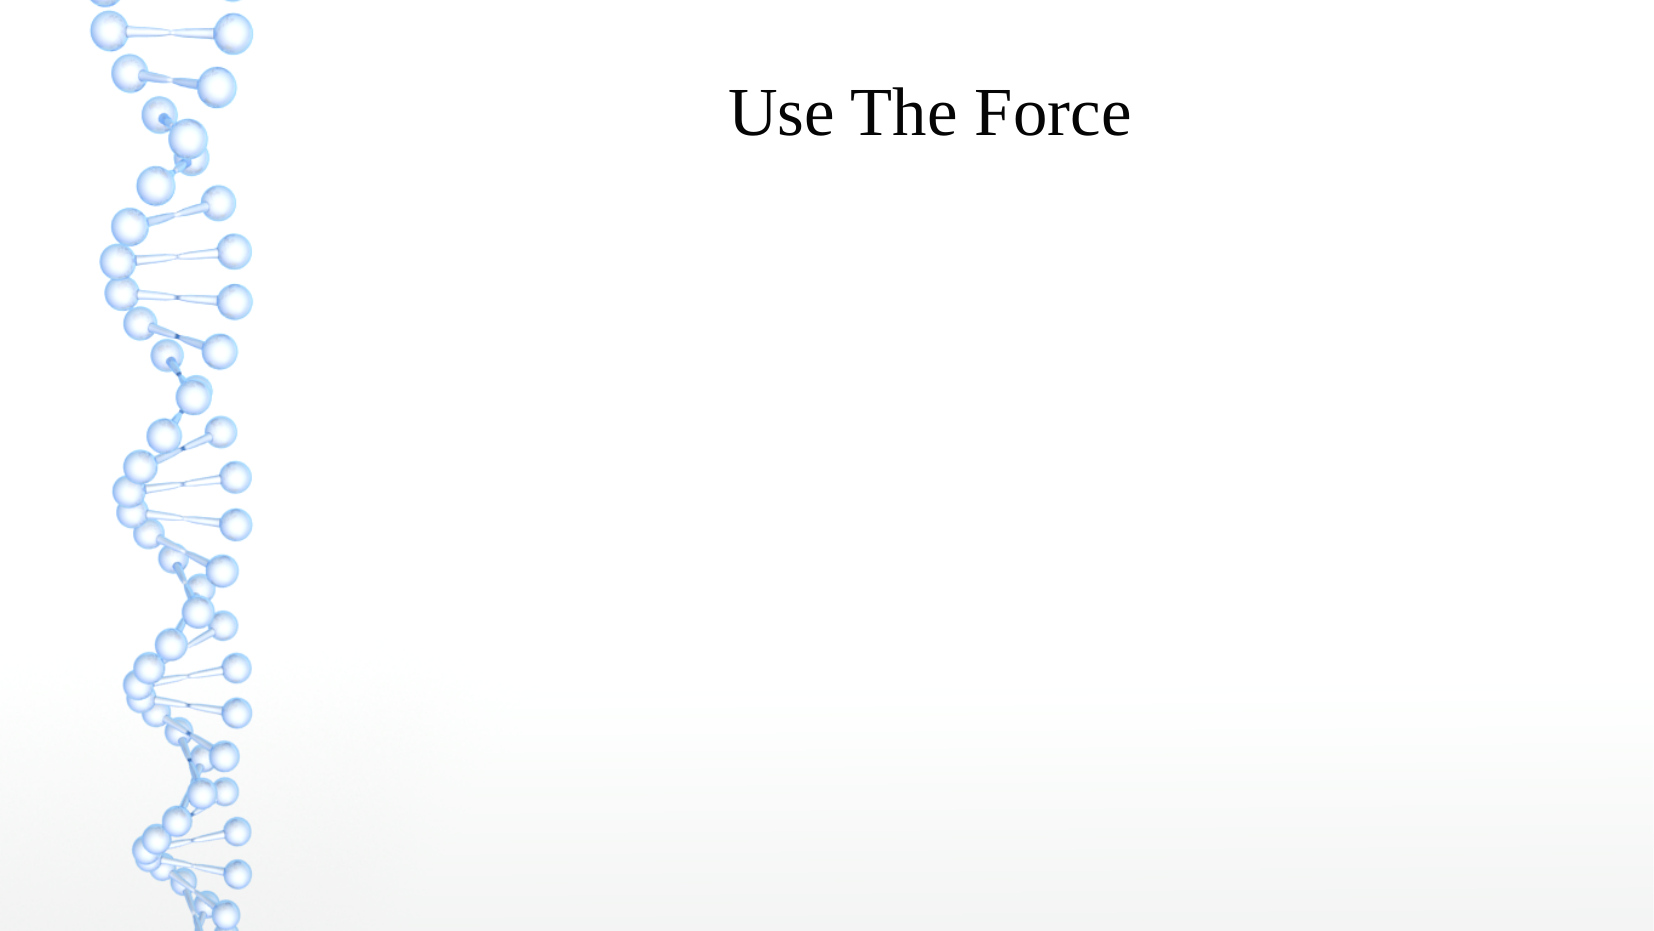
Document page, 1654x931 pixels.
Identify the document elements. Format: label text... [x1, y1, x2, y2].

title Use The Force [265, 35, 1595, 189]
picture [0, 0, 1654, 931]
